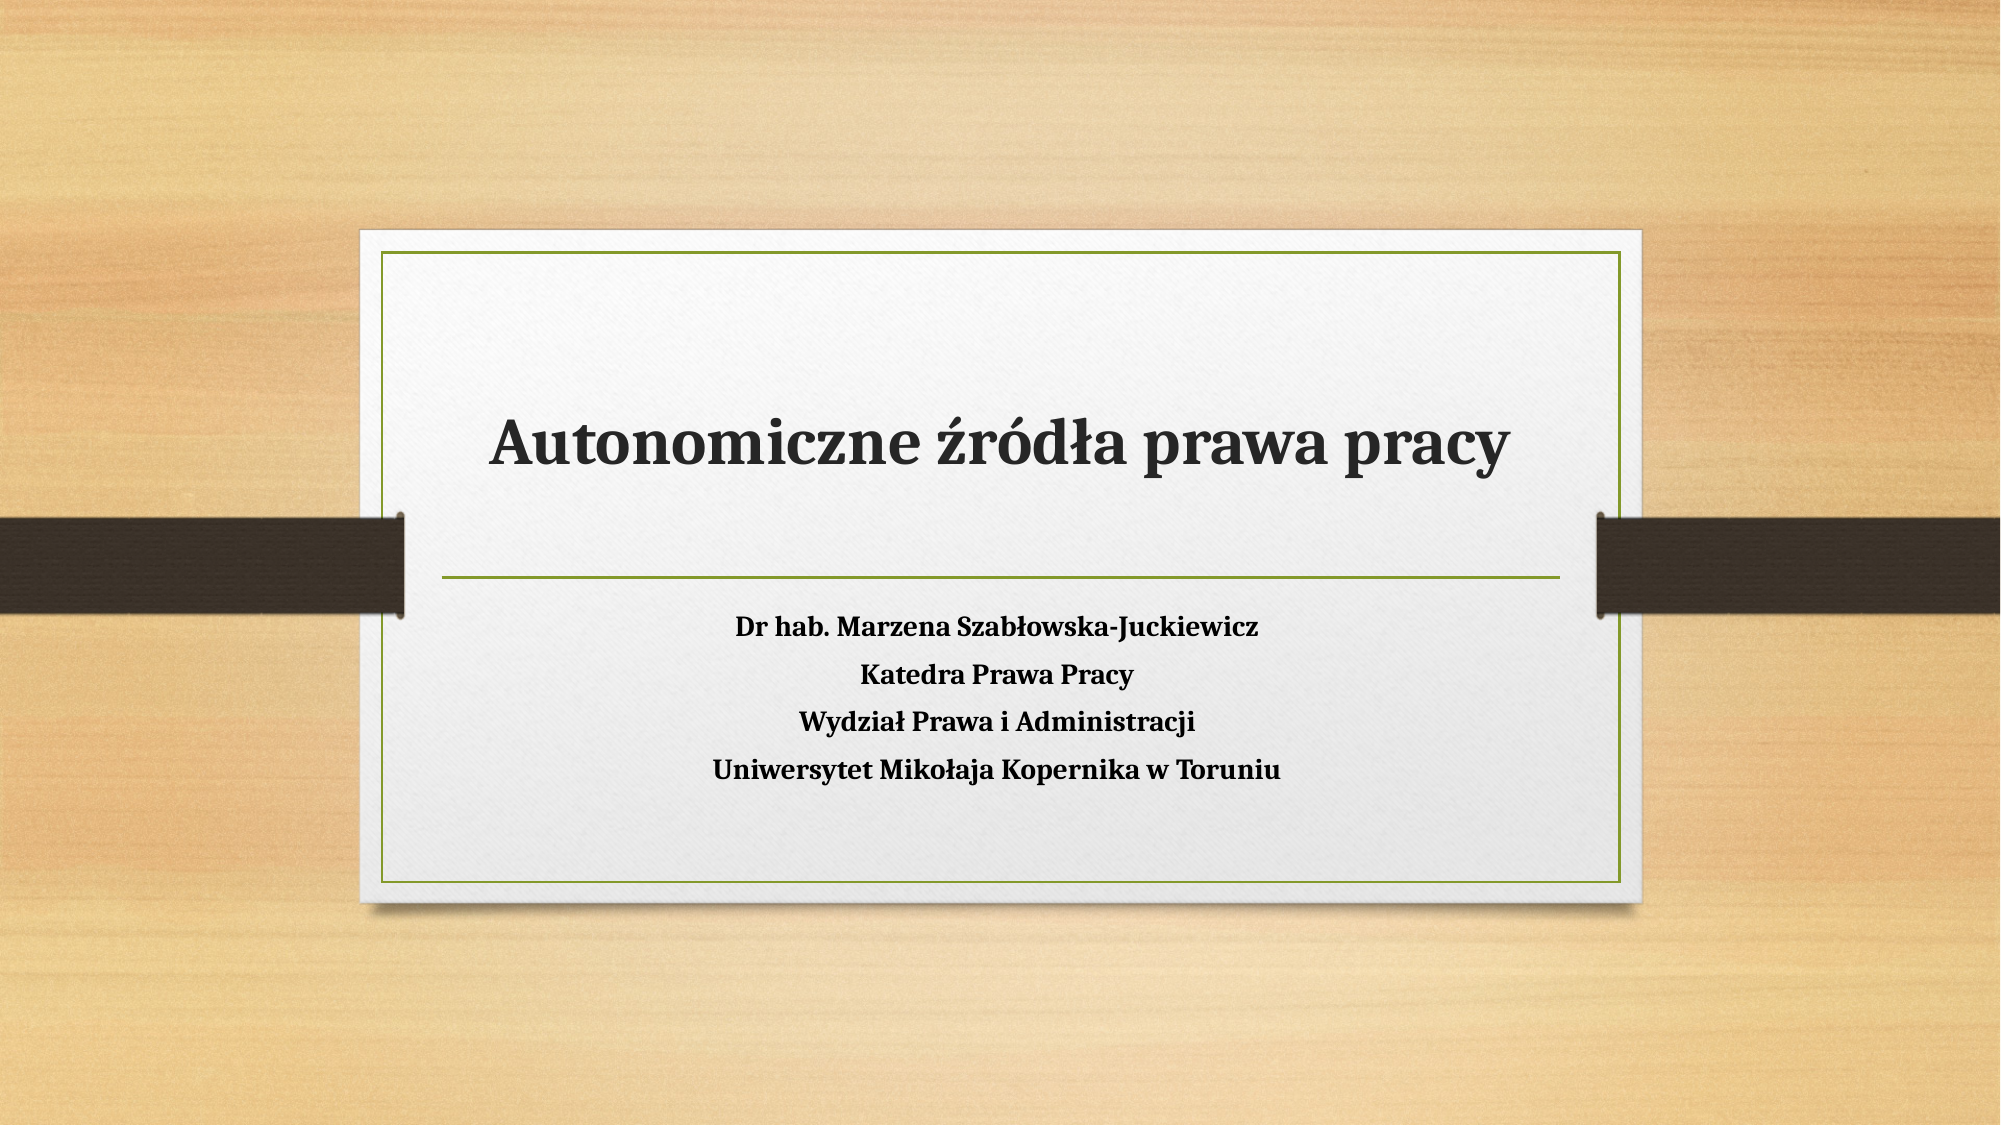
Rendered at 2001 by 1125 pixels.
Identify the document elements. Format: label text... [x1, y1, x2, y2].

subtitle Dr hab. Marzena Szabłowska-Juckiewicz Katedra Prawa Pracy Wydział Prawa i Administracji Uniwersytet Mikołaja Kopernika w Toruniu [441, 600, 1560, 817]
title Autonomiczne źródła prawa pracy [441, 306, 1560, 556]
